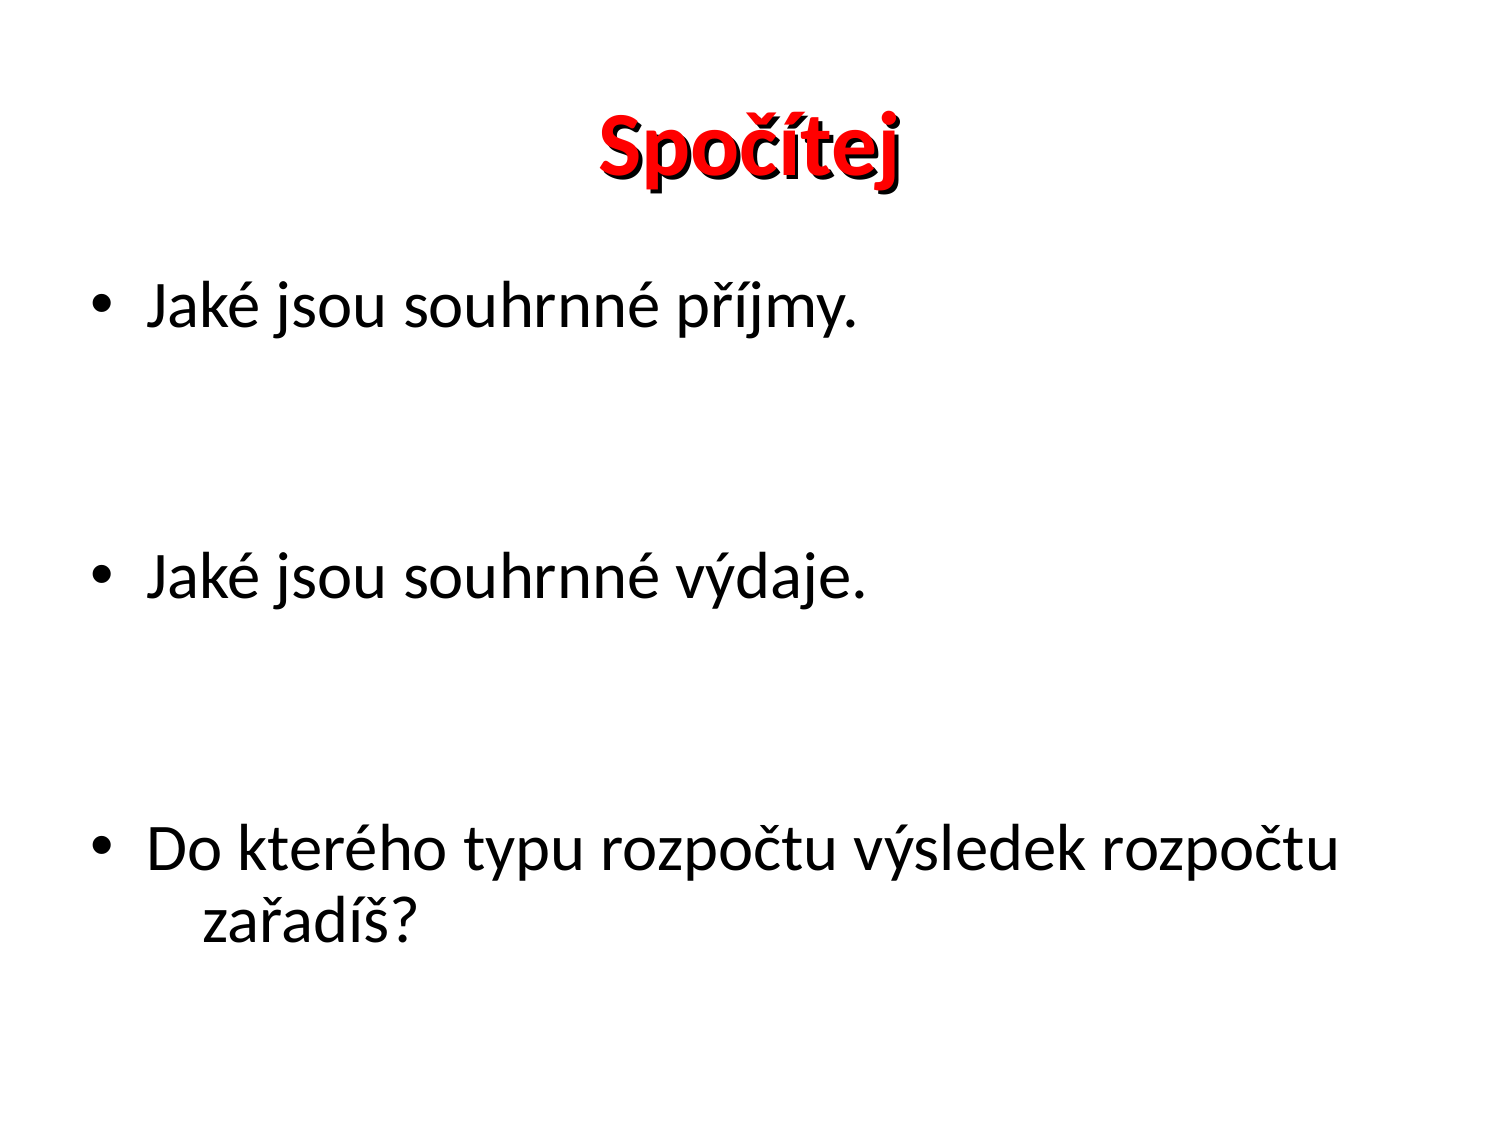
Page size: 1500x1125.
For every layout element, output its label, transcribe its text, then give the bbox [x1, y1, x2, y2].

list Jaké jsou souhrnné příjmy. Jaké jsou souhrnné výdaje. Do kterého typu rozpočtu výsledek rozpočtu zařadíš? [75, 262, 1426, 1005]
title Spočítej [75, 45, 1426, 233]
